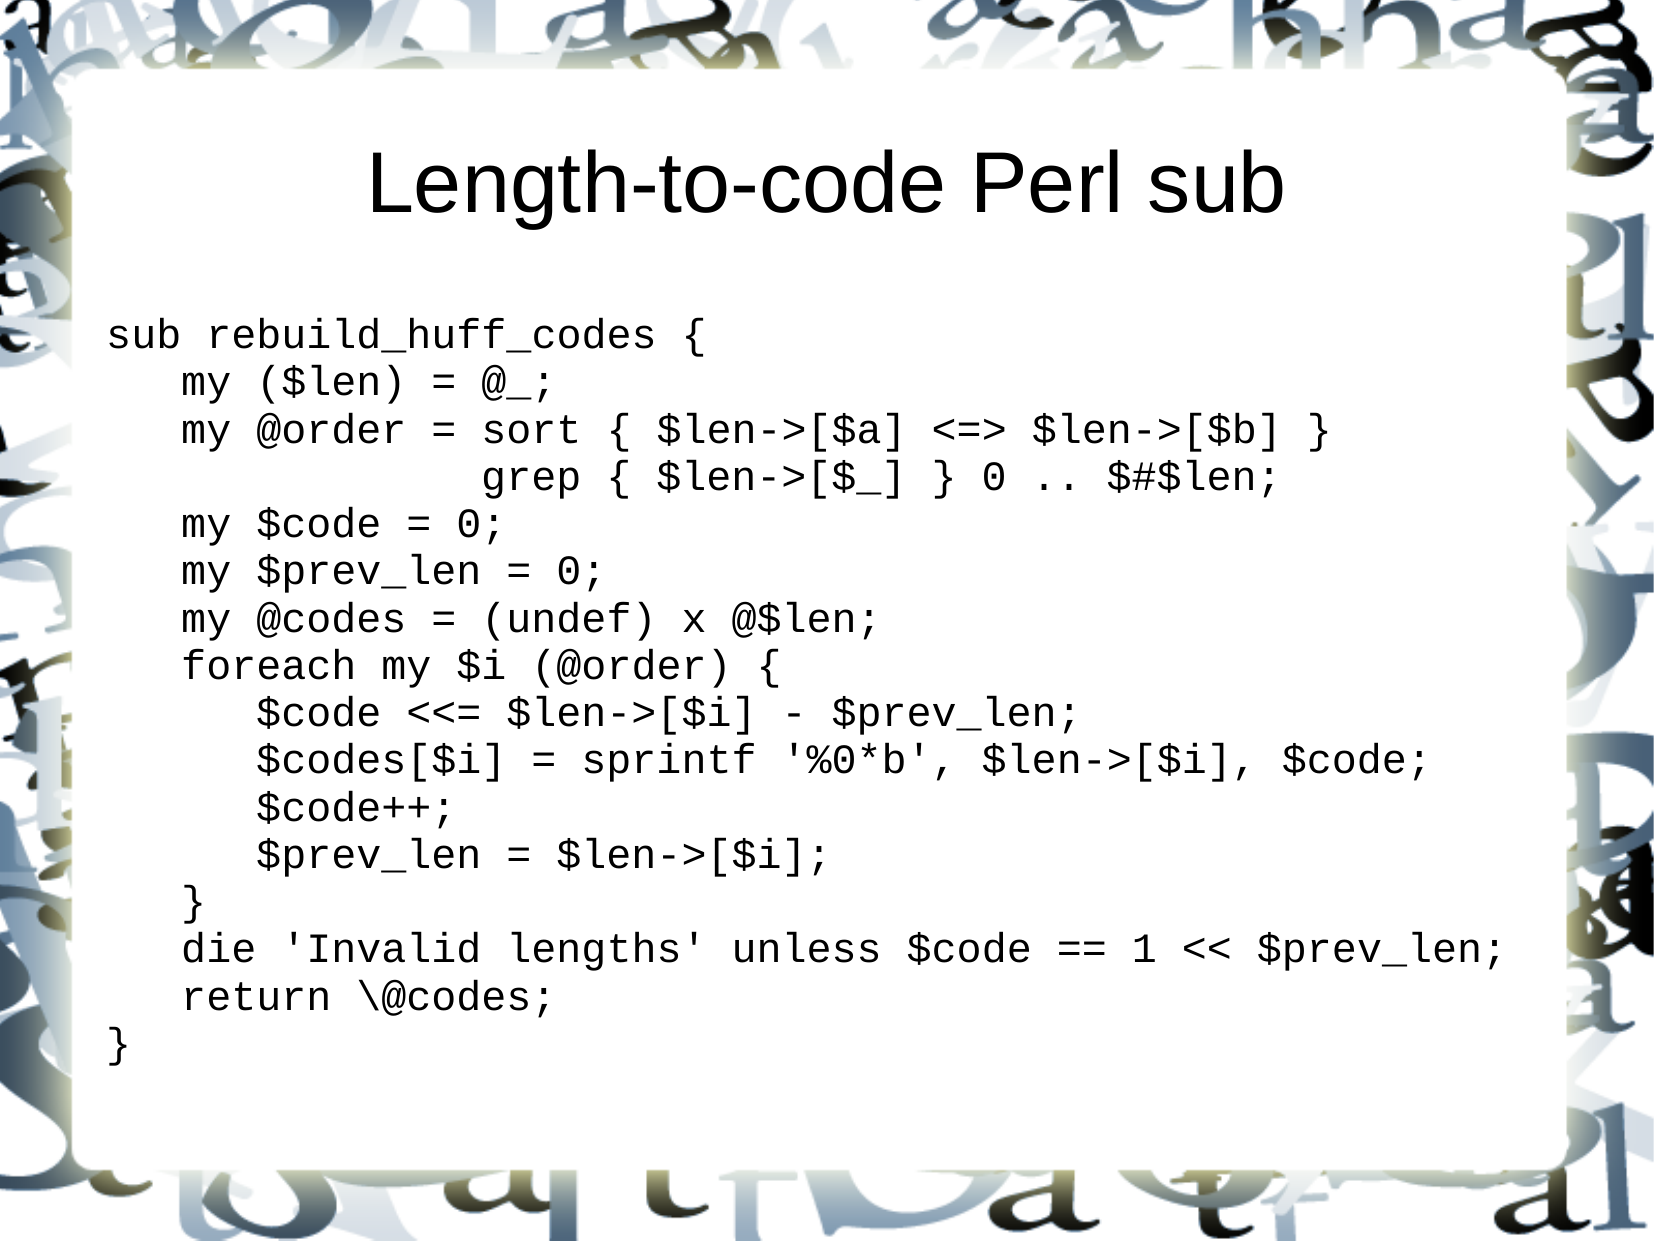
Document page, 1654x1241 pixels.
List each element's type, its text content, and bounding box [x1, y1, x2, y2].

title Length-to-code Perl sub [82, 78, 1571, 287]
picture [0, 0, 1654, 1241]
list sub rebuild_huff_codes { my ($len) = @_; my @order = sort { $len->[$a] <=> $len->[$b] } grep { $len->[$_] } 0 .. $#$len; my $code = 0; my $prev_len = 0; my @codes = (undef) x @$len; foreach my $i (@order) { $code <<= $len->[$i] - $prev_len; $codes[$i] = sprintf '%0*b', $len->[$i], $code; $code++; $prev_len = $len->[$i]; } die 'Invalid lengths' unless $code == 1 << $prev_len; return \@codes; } [106, 313, 1530, 1070]
